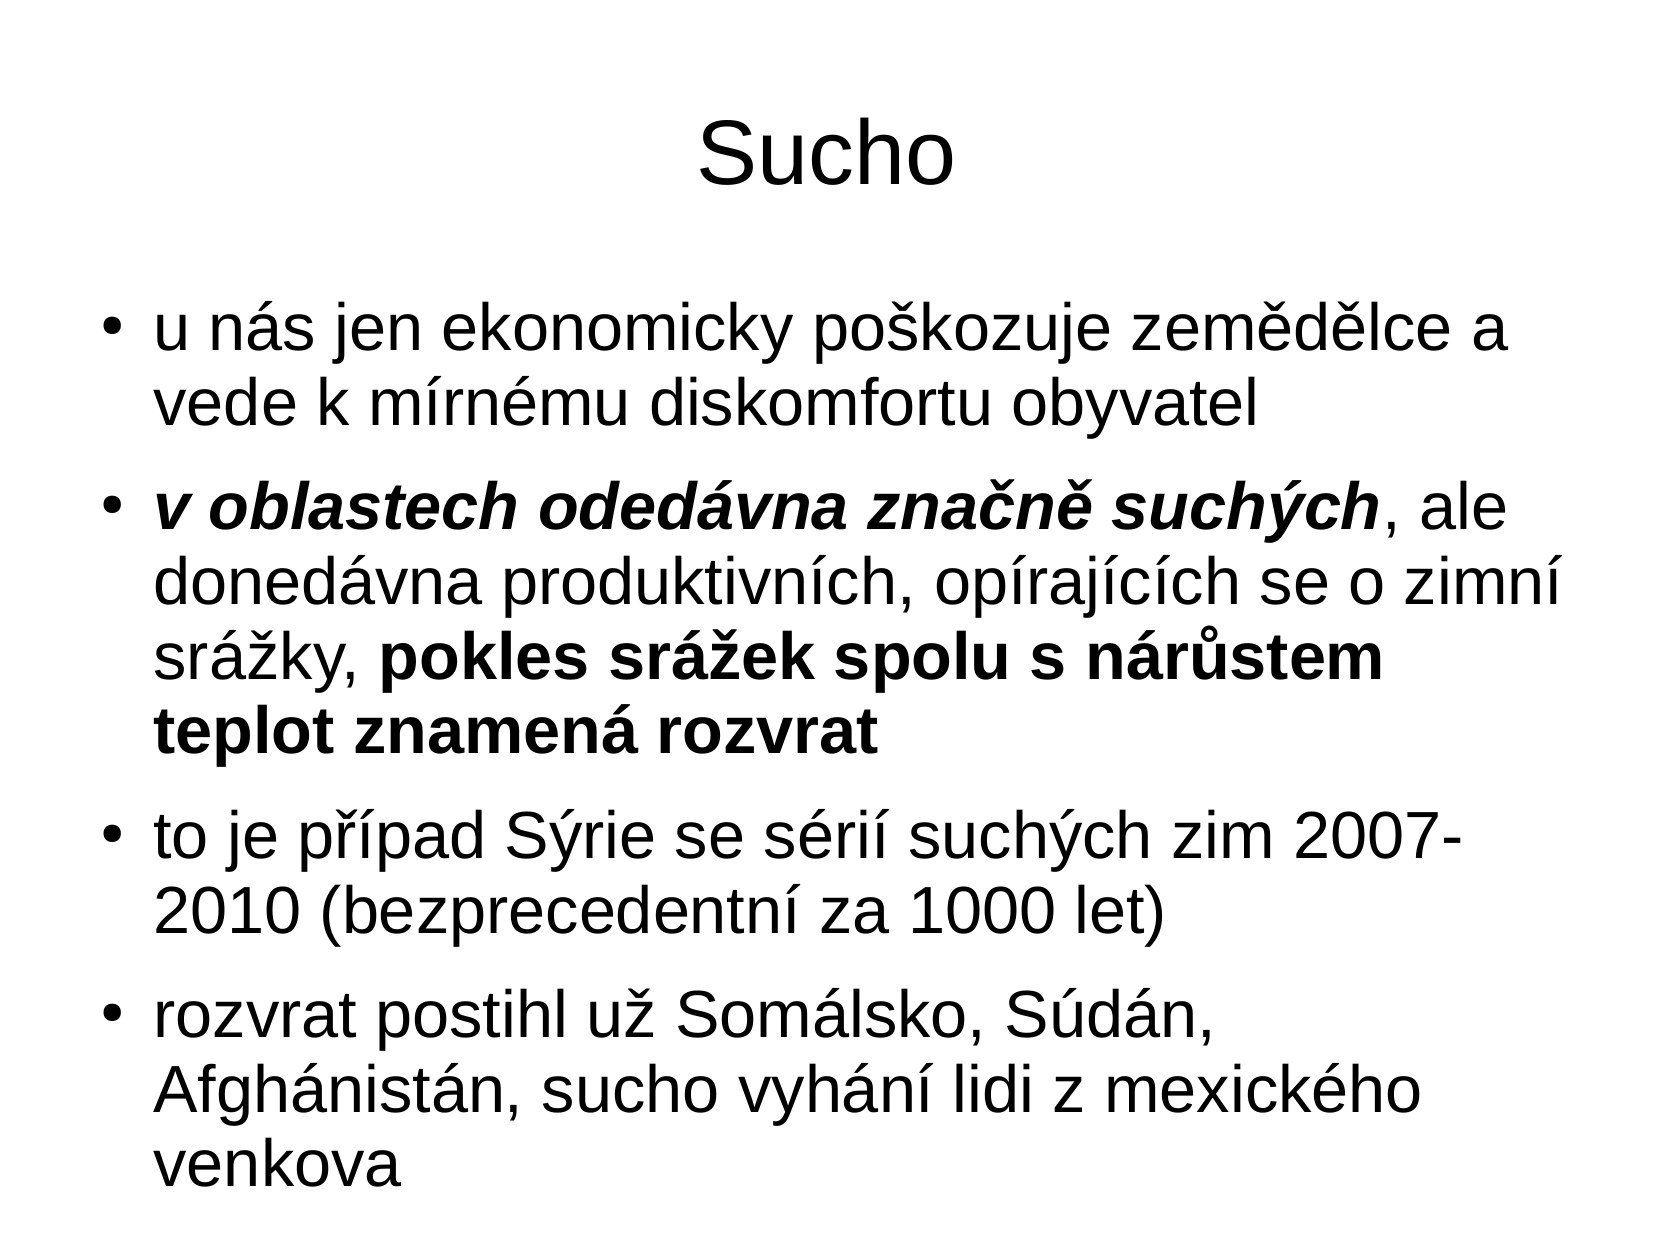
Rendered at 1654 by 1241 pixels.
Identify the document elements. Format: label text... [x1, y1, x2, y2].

title Sucho [82, 49, 1571, 257]
list u nás jen ekonomicky poškozuje zemědělce a vede k mírnému diskomfortu obyvatel v oblastech odedávna značně suchých, ale donedávna produktivních, opírajících se o zimní srážky, pokles srážek spolu s nárůstem teplot znamená rozvrat to je případ Sýrie se sérií suchých zim 2007-2010 (bezprecedentní za 1000 let) rozvrat postihl už Somálsko, Súdán, Afghánistán, sucho vyhání lidi z mexického venkova [82, 290, 1571, 1202]
